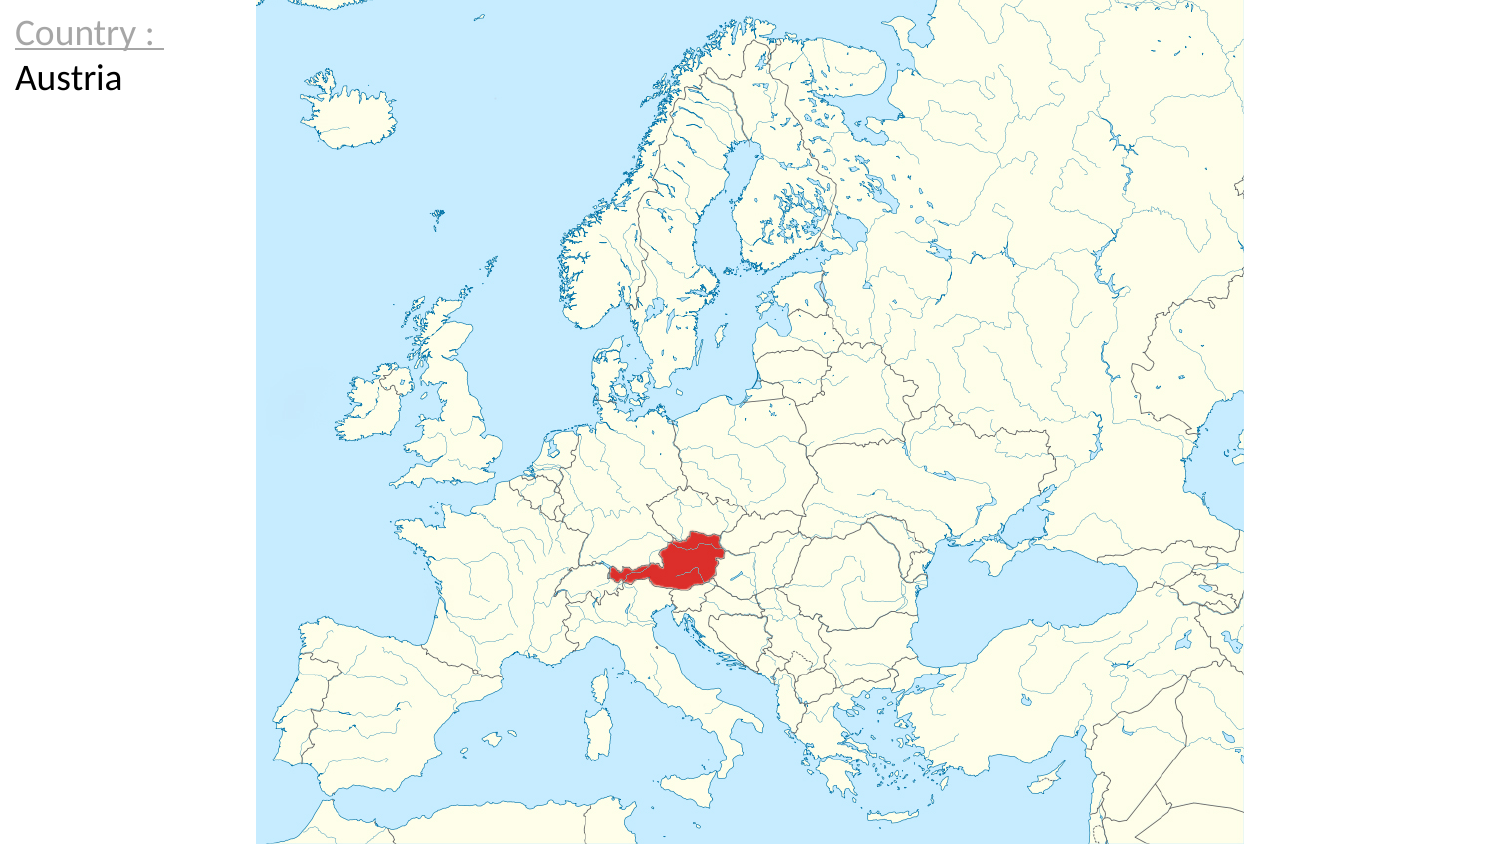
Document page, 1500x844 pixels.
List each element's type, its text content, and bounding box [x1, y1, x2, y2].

text_box Country : Austria [0, 0, 256, 295]
picture [256, 0, 1244, 844]
